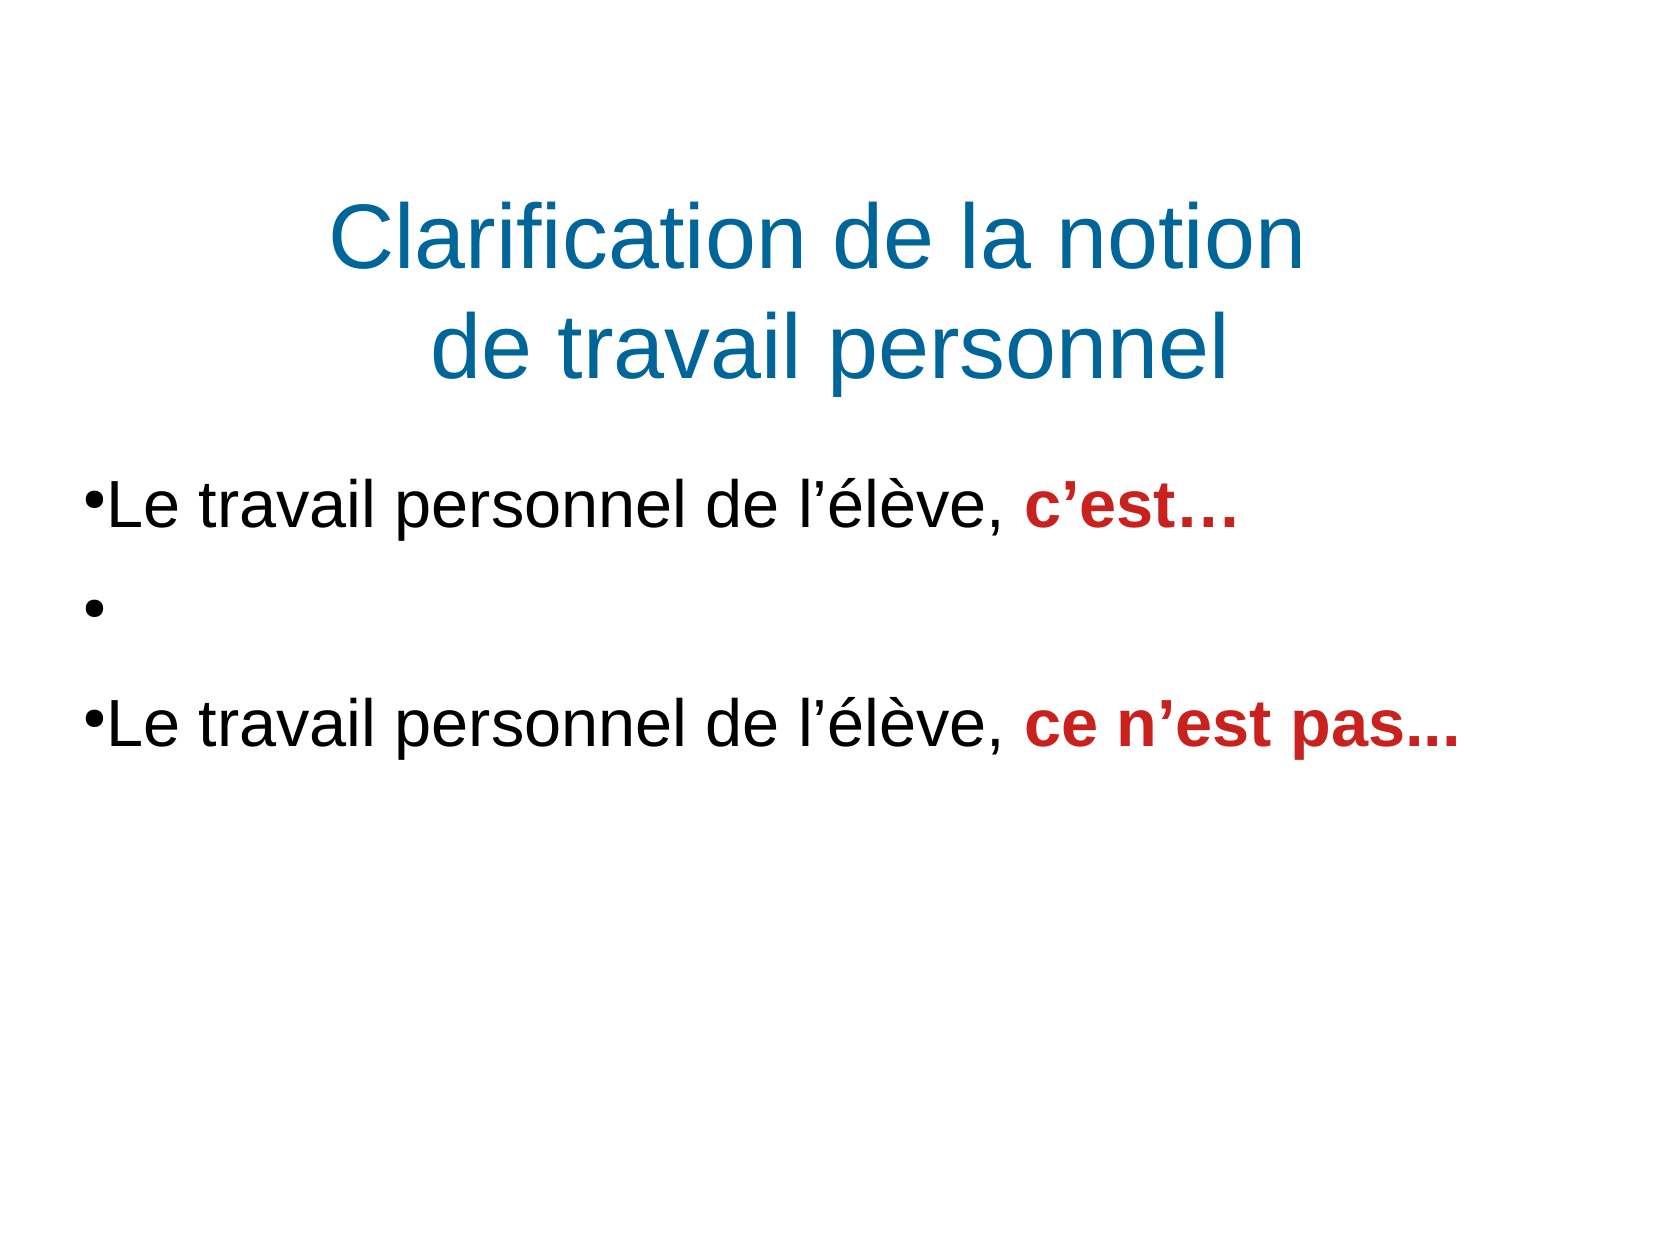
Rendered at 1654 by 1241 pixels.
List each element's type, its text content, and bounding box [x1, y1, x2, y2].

list Le travail personnel de l’élève, c’est… Le travail personnel de l’élève, ce n’est pas... [82, 460, 1571, 1010]
title Clarification de la notion de travail personnel [86, 176, 1575, 382]
